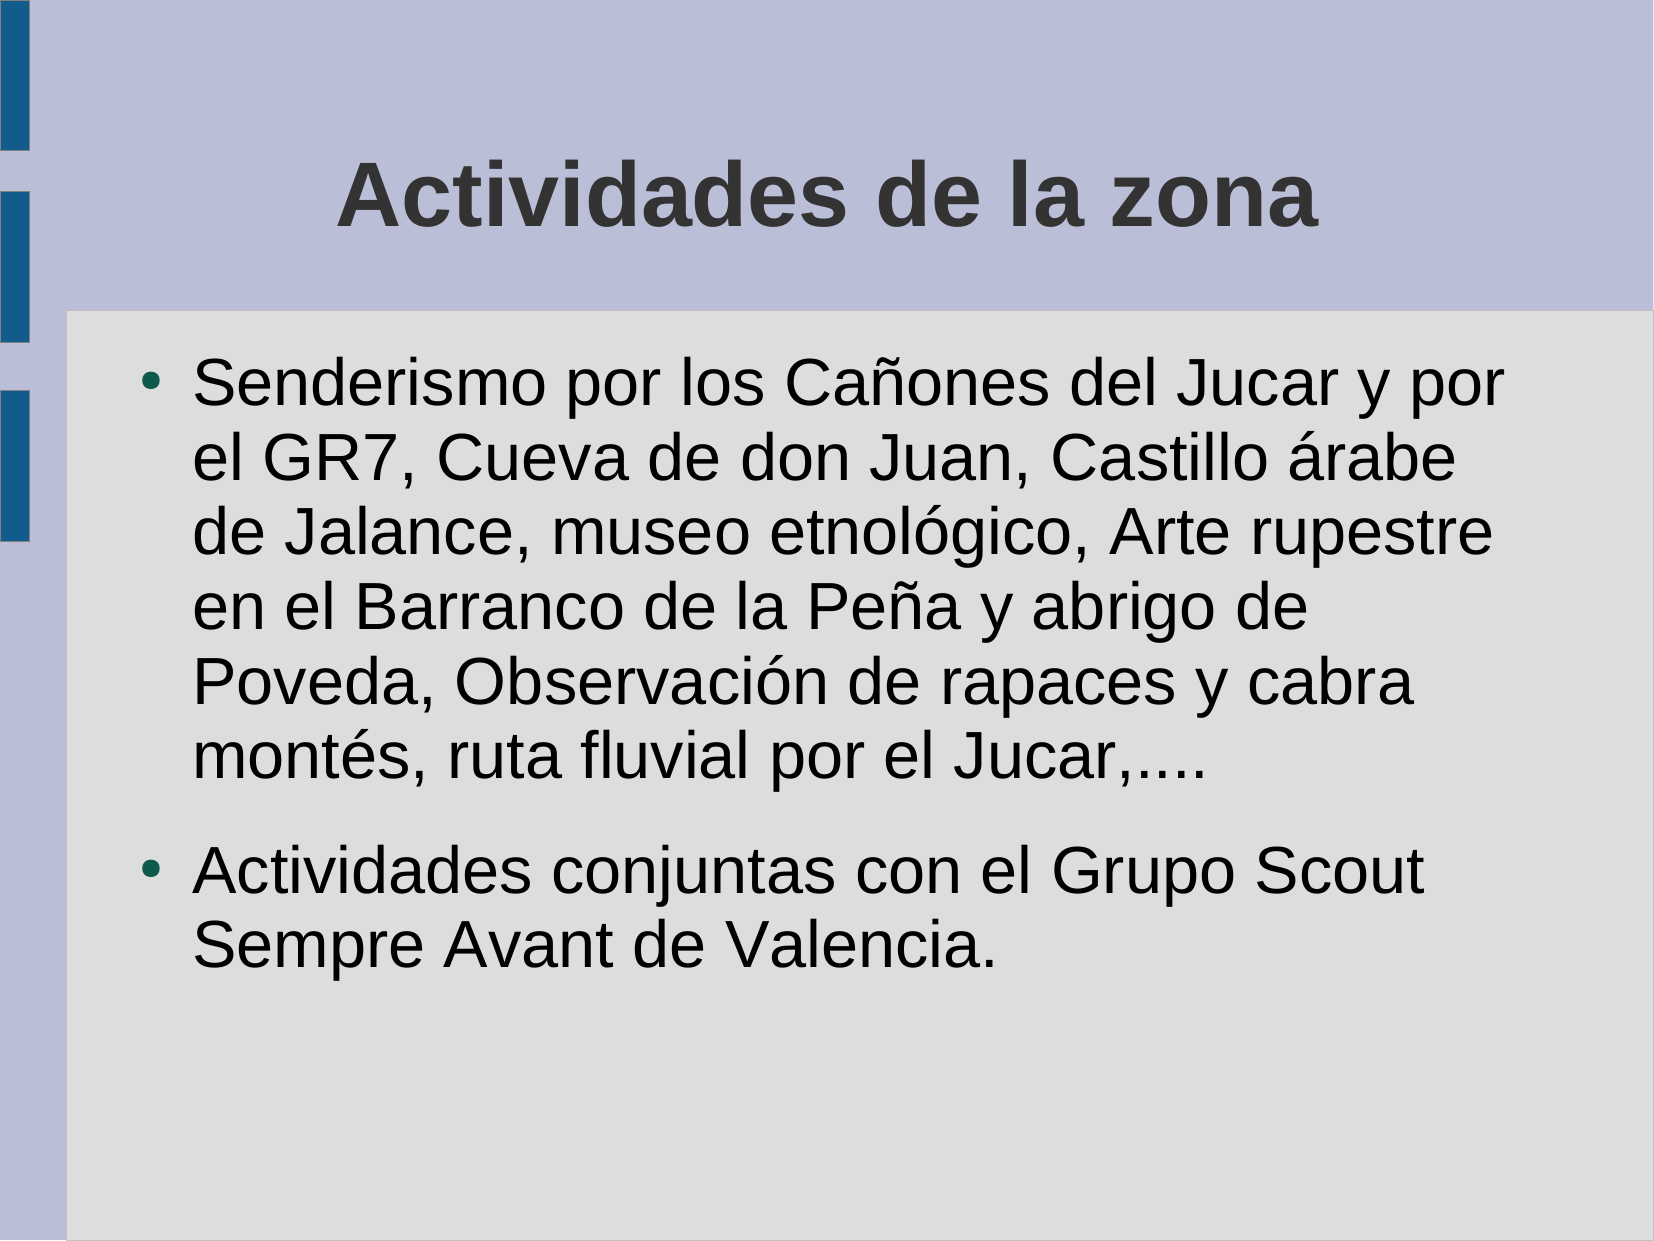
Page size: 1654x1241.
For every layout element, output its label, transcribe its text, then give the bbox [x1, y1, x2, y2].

title Actividades de la zona [121, 91, 1534, 299]
list Senderismo por los Cañones del Jucar y por el GR7, Cueva de don Juan, Castillo árabe de Jalance, museo etnológico, Arte rupestre en el Barranco de la Peña y abrigo de Poveda, Observación de rapaces y cabra montés, ruta fluvial por el Jucar,.... Actividades conjuntas con el Grupo Scout Sempre Avant de Valencia. [121, 344, 1534, 1241]
